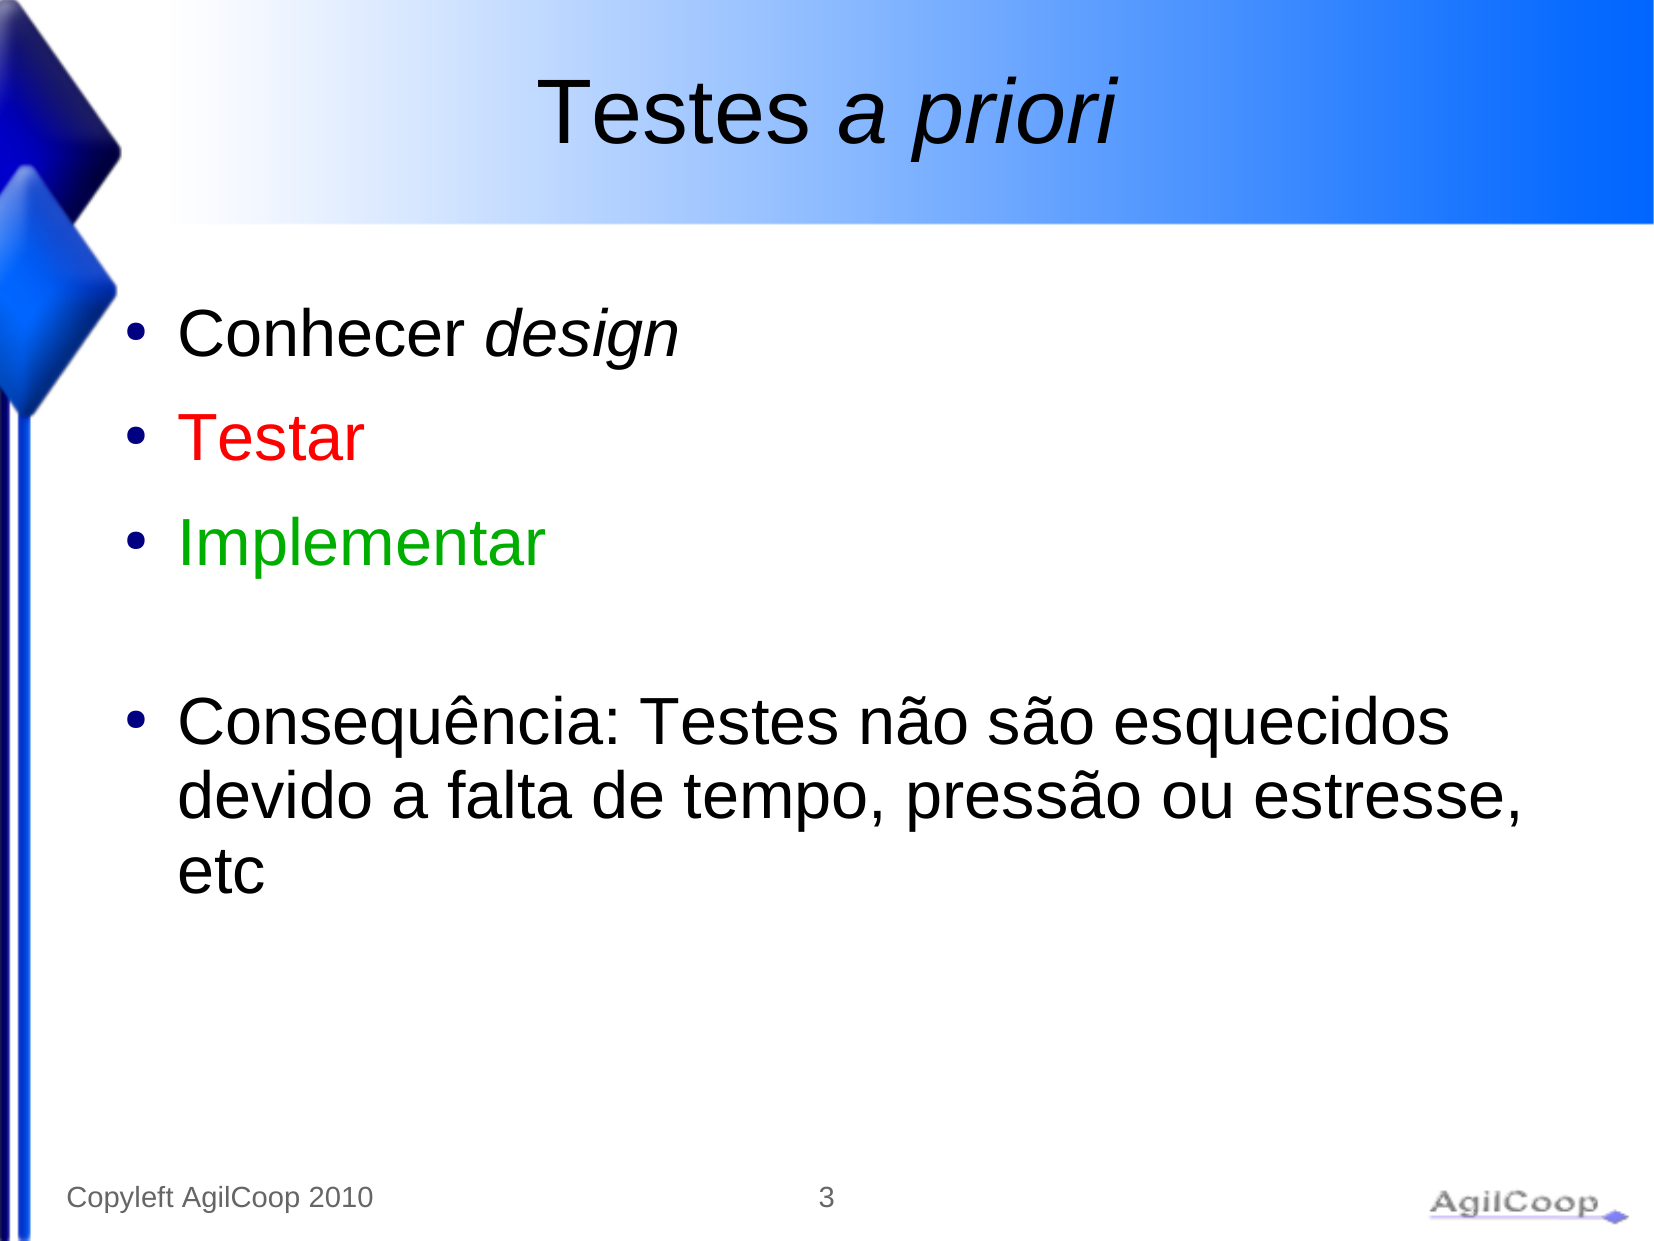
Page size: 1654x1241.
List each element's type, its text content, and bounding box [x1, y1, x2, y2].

title Testes a priori [82, 15, 1571, 208]
list Conhecer design Testar Implementar Consequência: Testes não são esquecidos devido a falta de tempo, pressão ou estresse, etc [106, 296, 1595, 1115]
picture [0, 0, 1654, 1241]
